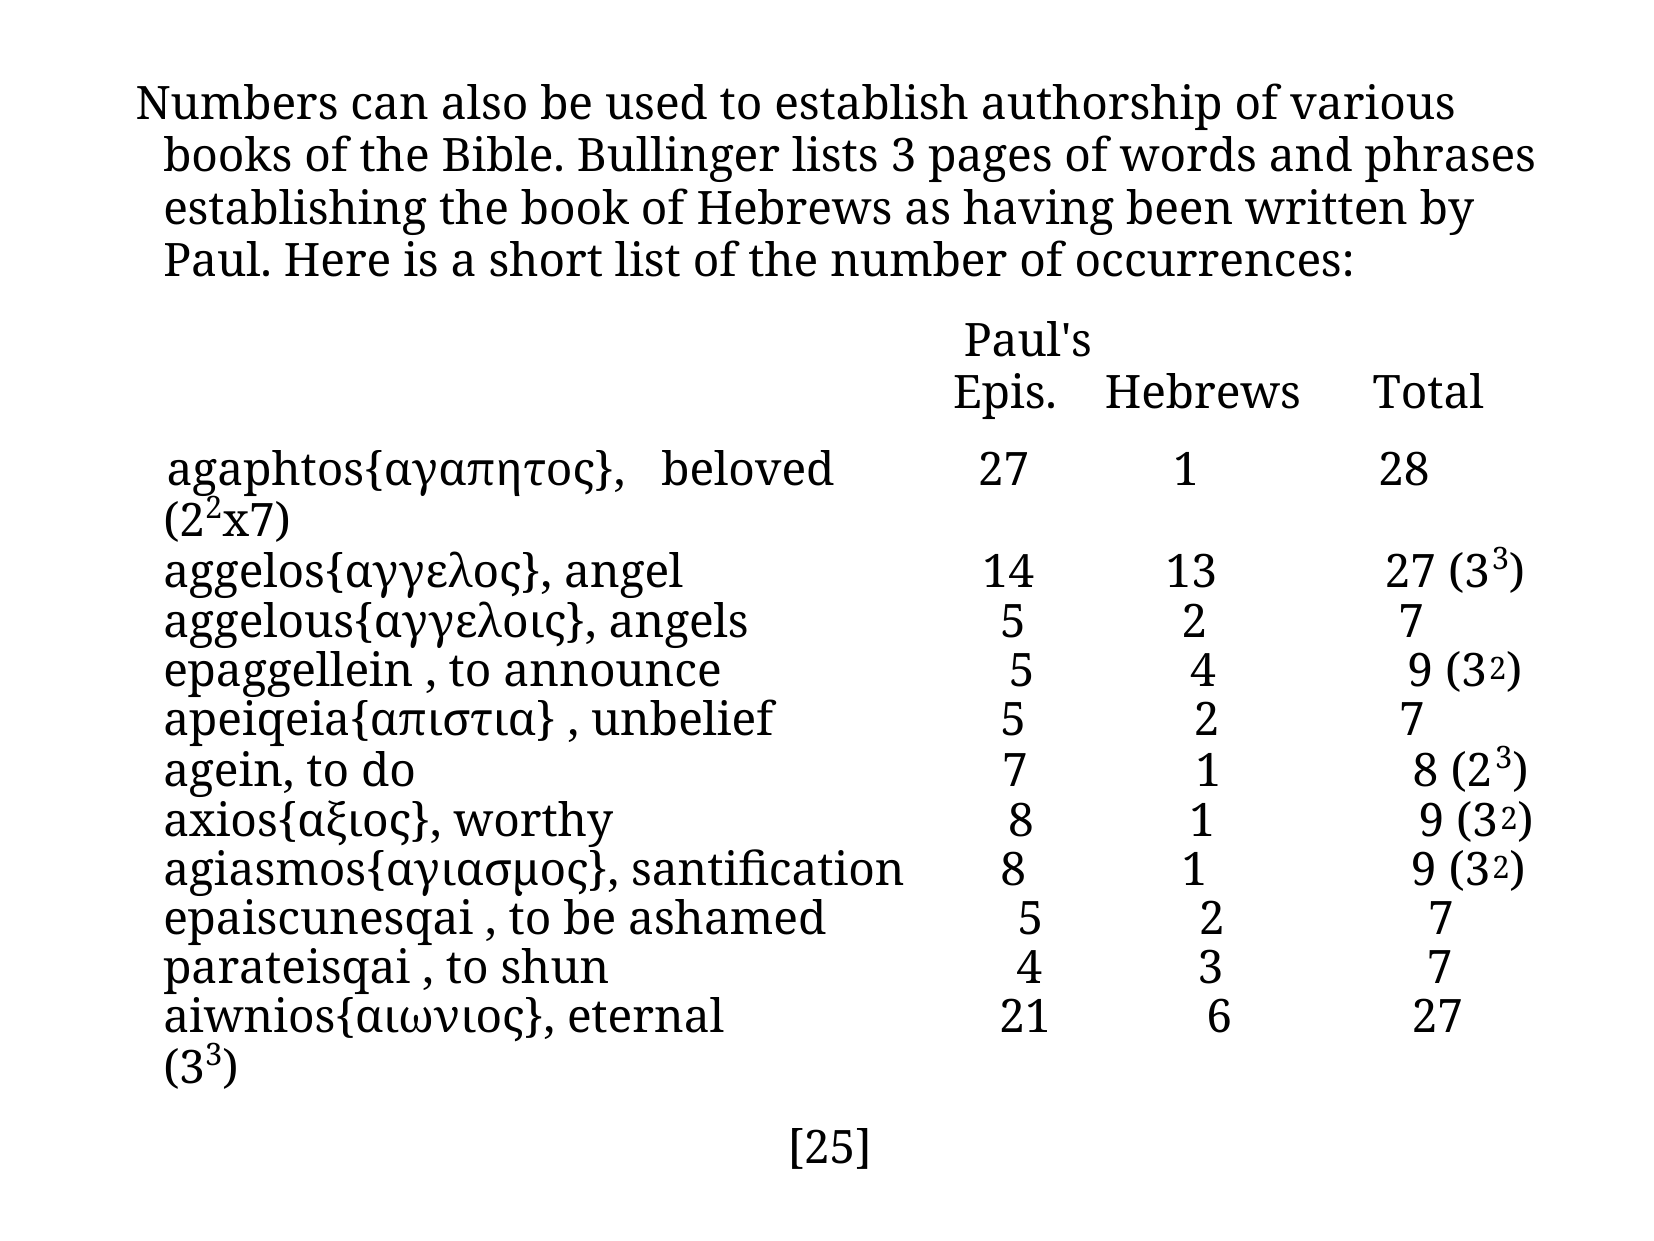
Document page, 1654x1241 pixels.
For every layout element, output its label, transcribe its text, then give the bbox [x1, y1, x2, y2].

list Numbers can also be used to establish authorship of various books of the Bible. Bullinger lists 3 pages of words and phrases establishing the book of Hebrews as having been written by Paul. Here is a short list of the number of occurrences: Paul's Epis. Hebrews Total agaphtos{αγαπητος}, beloved 27 1 28 (22x7) aggelos{αγγελος}, angel 14 13 27 (33) aggelous{αγγελοις}, angels 5 2 7 epaggellein , to announce 5 4 9 (32) apeiqeia{απιστια} , unbelief 5 2 7 agein, to do 7 1 8 (23) axios{αξιος}, worthy 8 1 9 (32) agiasmos{αγιασμος}, santification 8 1 9 (32) epaiscunesqai , to be ashamed 5 2 7 parateisqai , to shun 4 3 7 aiwnios{αιωνιος}, eternal 21 6 27 (33) [25] [59, 75, 1548, 1232]
